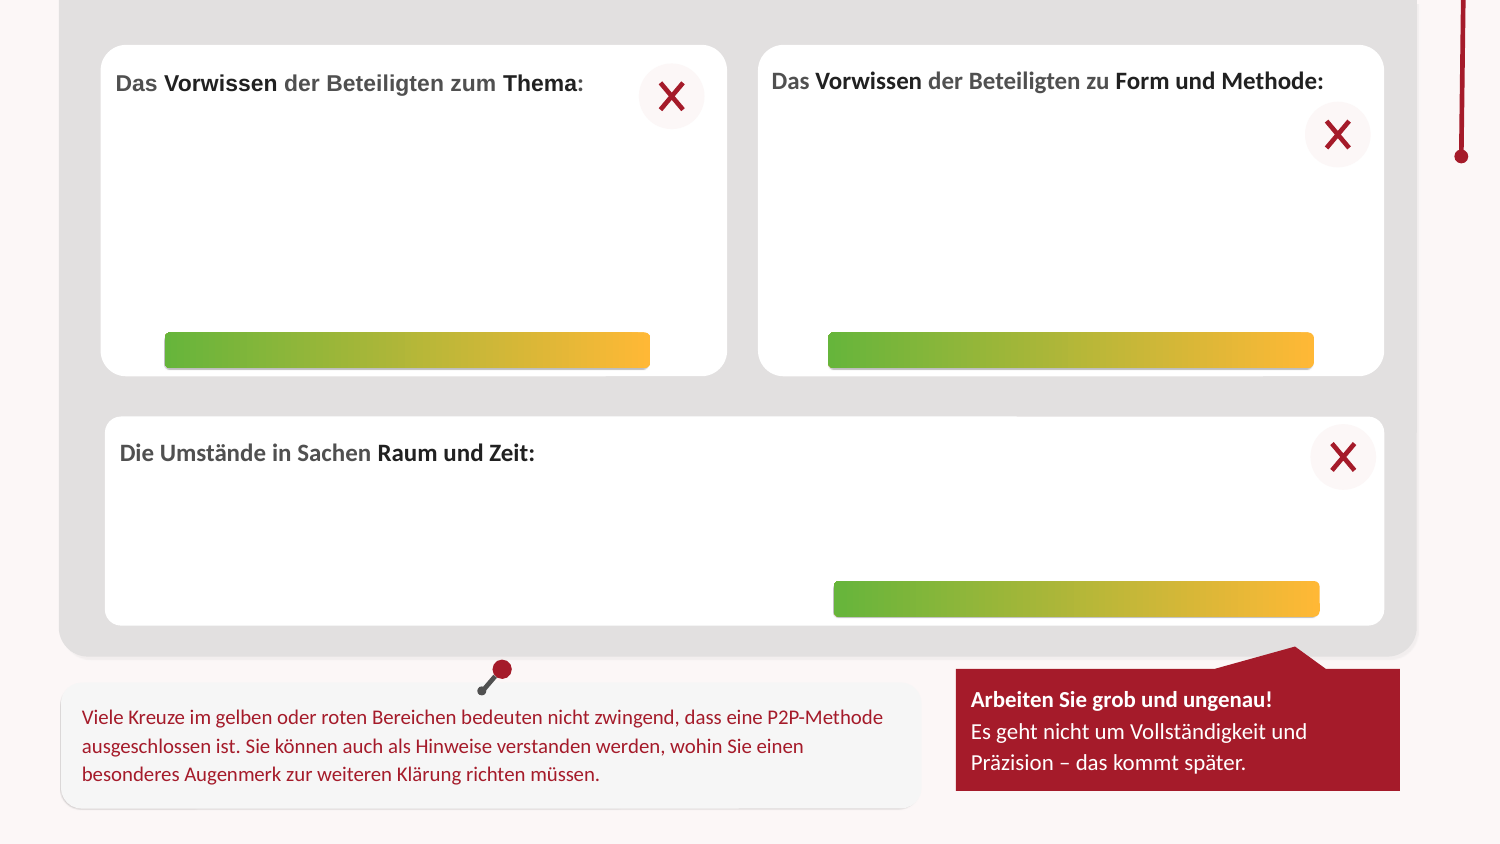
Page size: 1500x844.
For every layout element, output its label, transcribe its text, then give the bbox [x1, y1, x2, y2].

text_box Das Vorwissen der Beteiligten zu Form und Methode: [756, 44, 1372, 280]
text_box Arbeiten Sie grob und ungenau! Es geht nicht um Vollständigkeit und Präzision – das kommt später. [955, 665, 1400, 791]
text_box Die Umstände in Sachen Raum und Zeit: [104, 416, 815, 616]
text_box Das Vorwissen der Beteiligten zum Thema: [100, 51, 621, 252]
text_box [492, 659, 512, 679]
text_box Viele Kreuze im gelben oder roten Bereichen bedeuten nicht zwingend, dass eine P2P-Methode ausgeschlossen ist. Sie können auch als Hinweise verstanden werden, wohin Sie einen besonderes Augenmerk zur weiteren Klärung richten müssen. [66, 684, 917, 802]
text_box [60, 689, 922, 809]
text_box [58, 0, 1417, 665]
